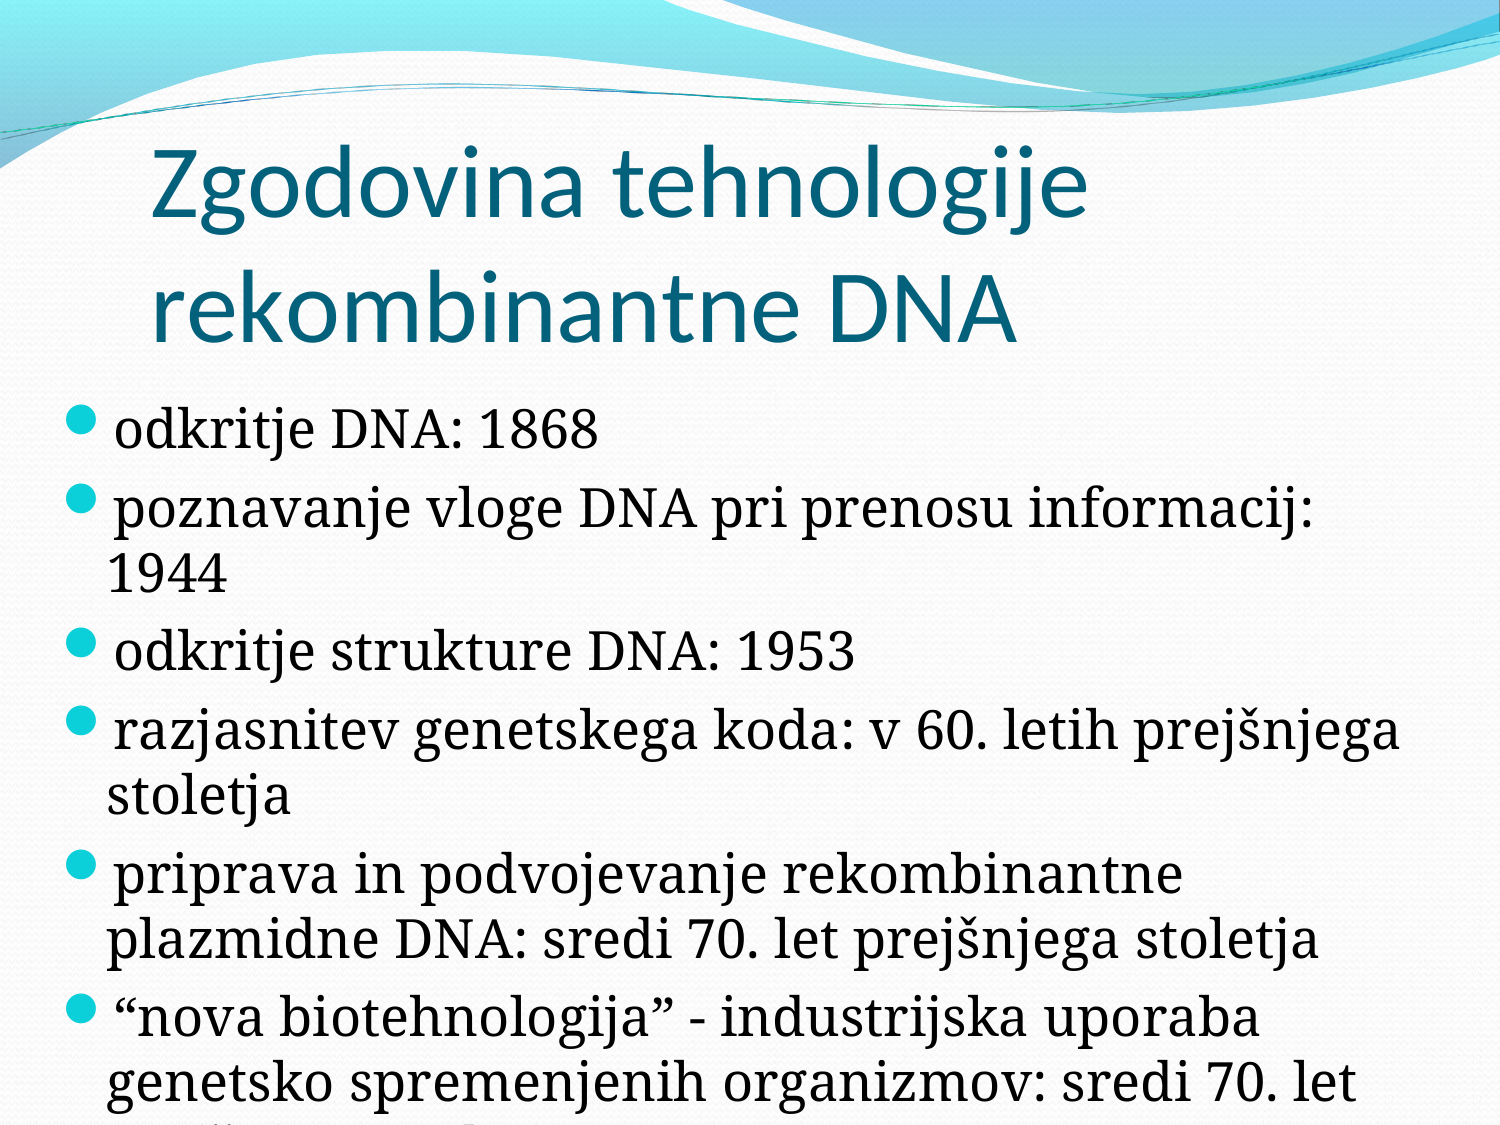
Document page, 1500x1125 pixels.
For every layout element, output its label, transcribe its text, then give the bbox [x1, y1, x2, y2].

list odkritje DNA: 1868 poznavanje vloge DNA pri prenosu informacij: 1944 odkritje strukture DNA: 1953 razjasnitev genetskega koda: v 60. letih prejšnjega stoletja priprava in podvojevanje rekombinantne plazmidne DNA: sredi 70. let prejšnjega stoletja “nova biotehnologija” - industrijska uporaba genetsko spremenjenih organizmov: sredi 70. let prejšnjega stoletja [46, 386, 1465, 1125]
title Zgodovina tehnologije rekombinantne DNA [149, 105, 1360, 364]
picture [0, 0, 1500, 1125]
